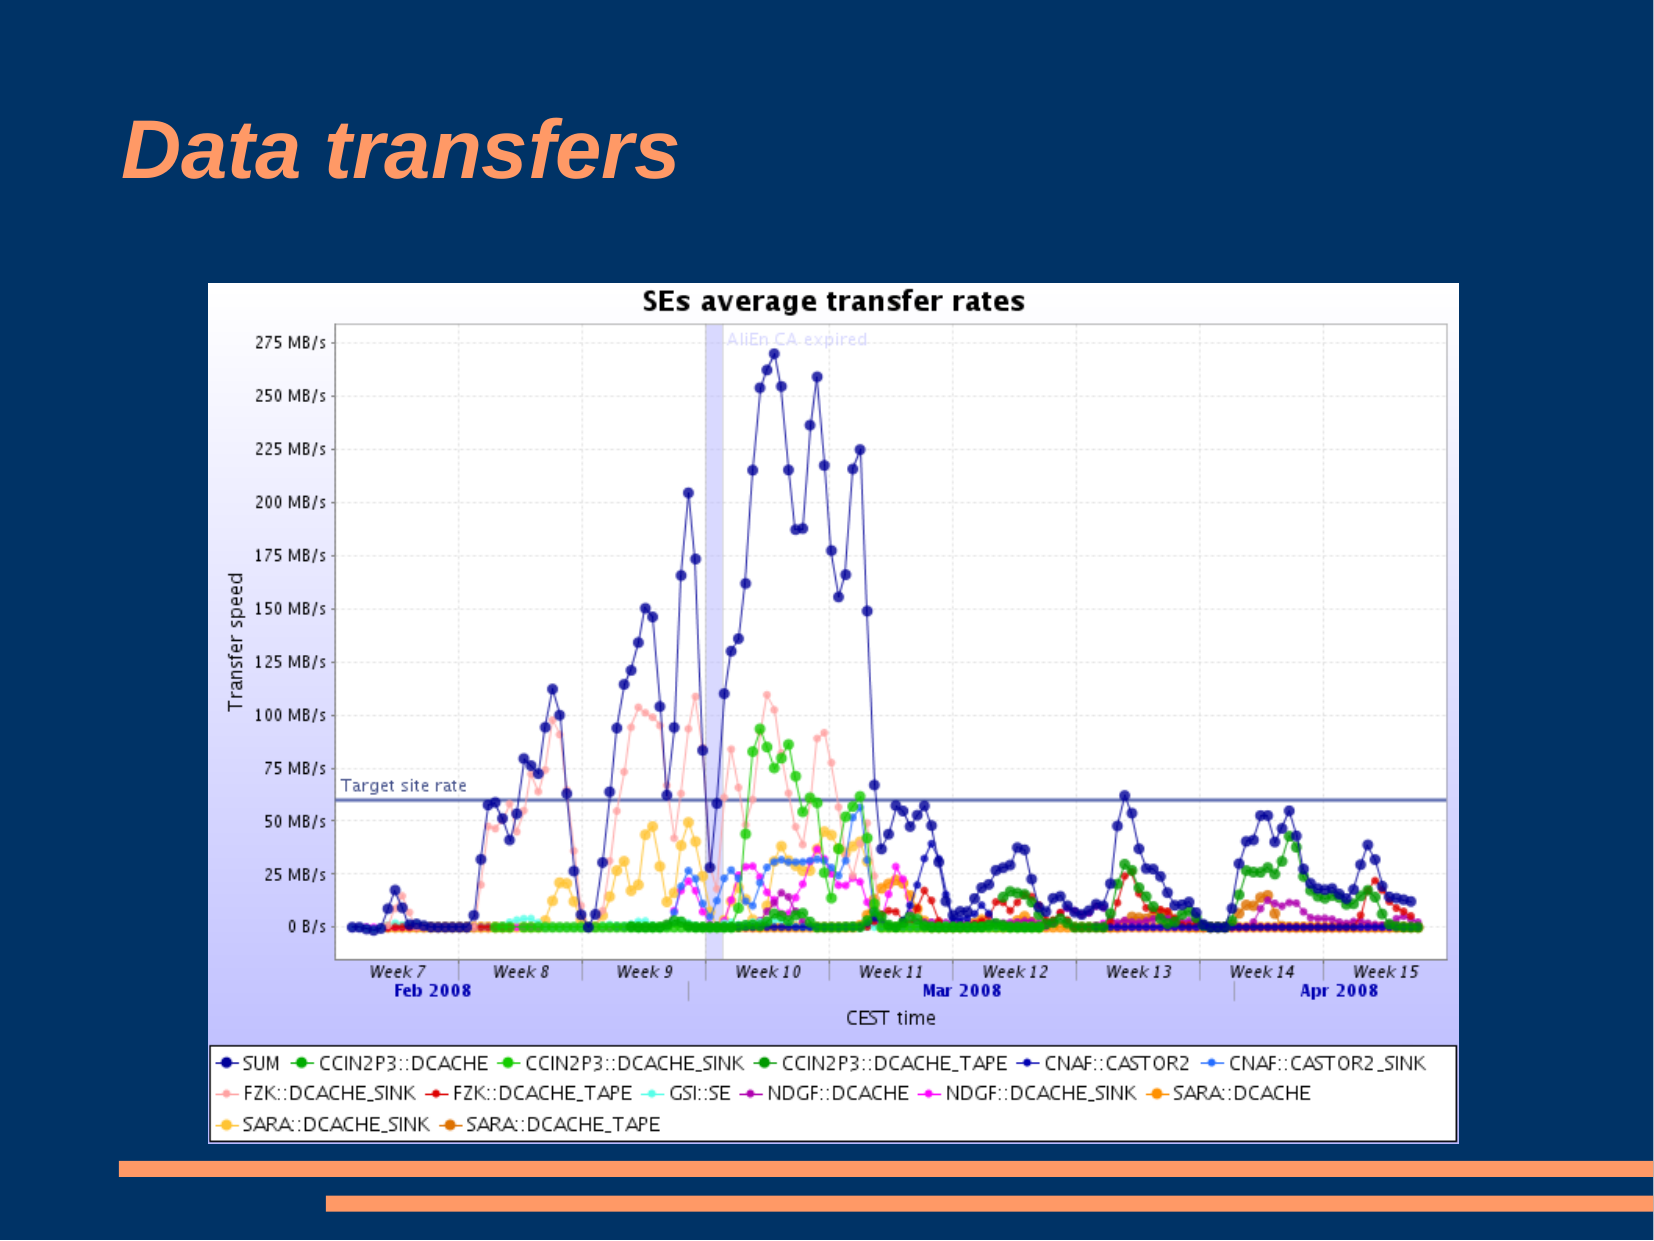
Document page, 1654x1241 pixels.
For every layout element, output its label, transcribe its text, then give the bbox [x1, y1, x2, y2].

title Data transfers [121, 46, 1534, 254]
picture [208, 283, 1459, 1144]
